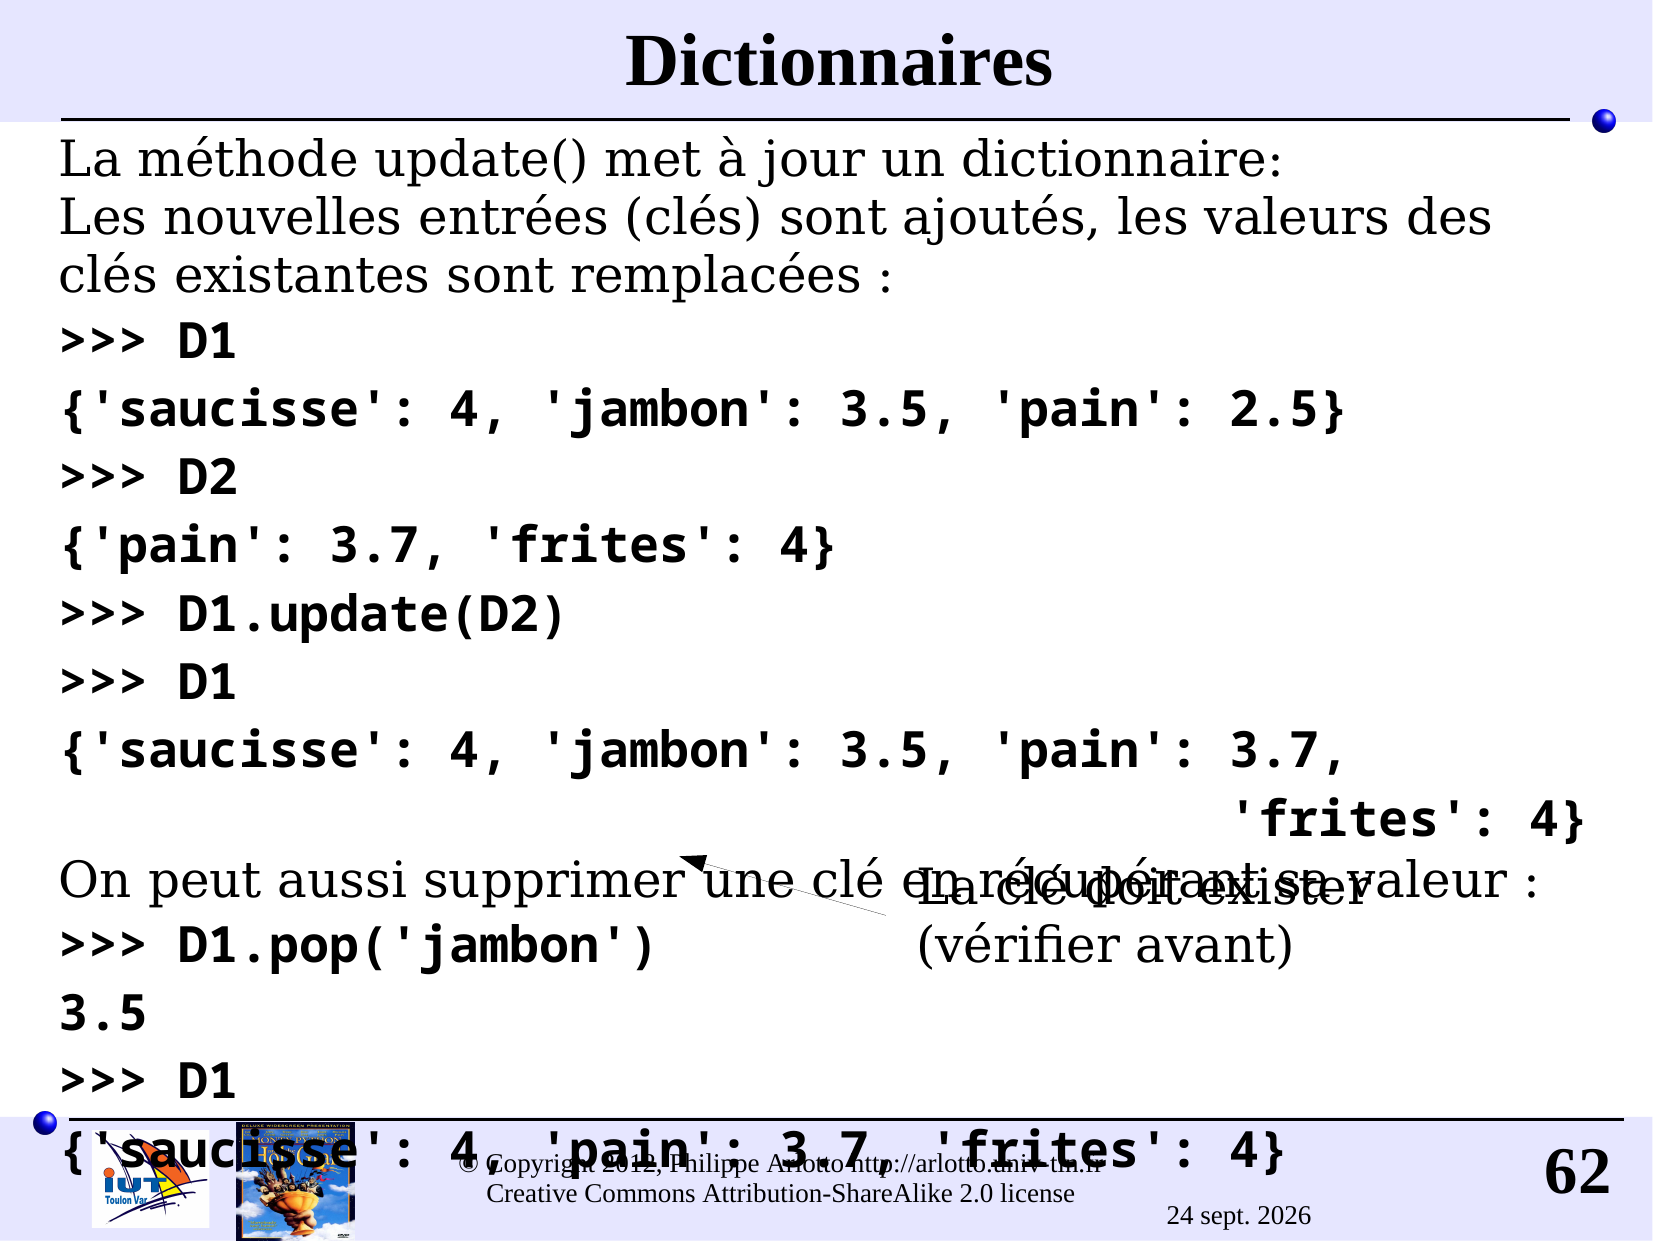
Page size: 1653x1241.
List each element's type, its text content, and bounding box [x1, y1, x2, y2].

text_box La méthode update() met à jour un dictionnaire: Les nouvelles entrées (clés) sont ajoutés, les valeurs des clés existantes sont remplacées : >>> D1 {'saucisse': 4, 'jambon': 3.5, 'pain': 2.5} >>> D2 {'pain': 3.7, 'frites': 4} >>> D1.update(D2) >>> D1 {'saucisse': 4, 'jambon': 3.5, 'pain': 3.7, 'frites': 4} On peut aussi supprimer une clé en récupérant sa valeur : >>> D1.pop('jambon') 3.5 >>> D1 {'saucisse': 4, 'pain': 3.7, 'frites': 4} [59, 129, 1590, 1241]
title Dictionnaires [95, 14, 1585, 107]
text_box La clé doit exister (vérifier avant) [916, 857, 1388, 976]
